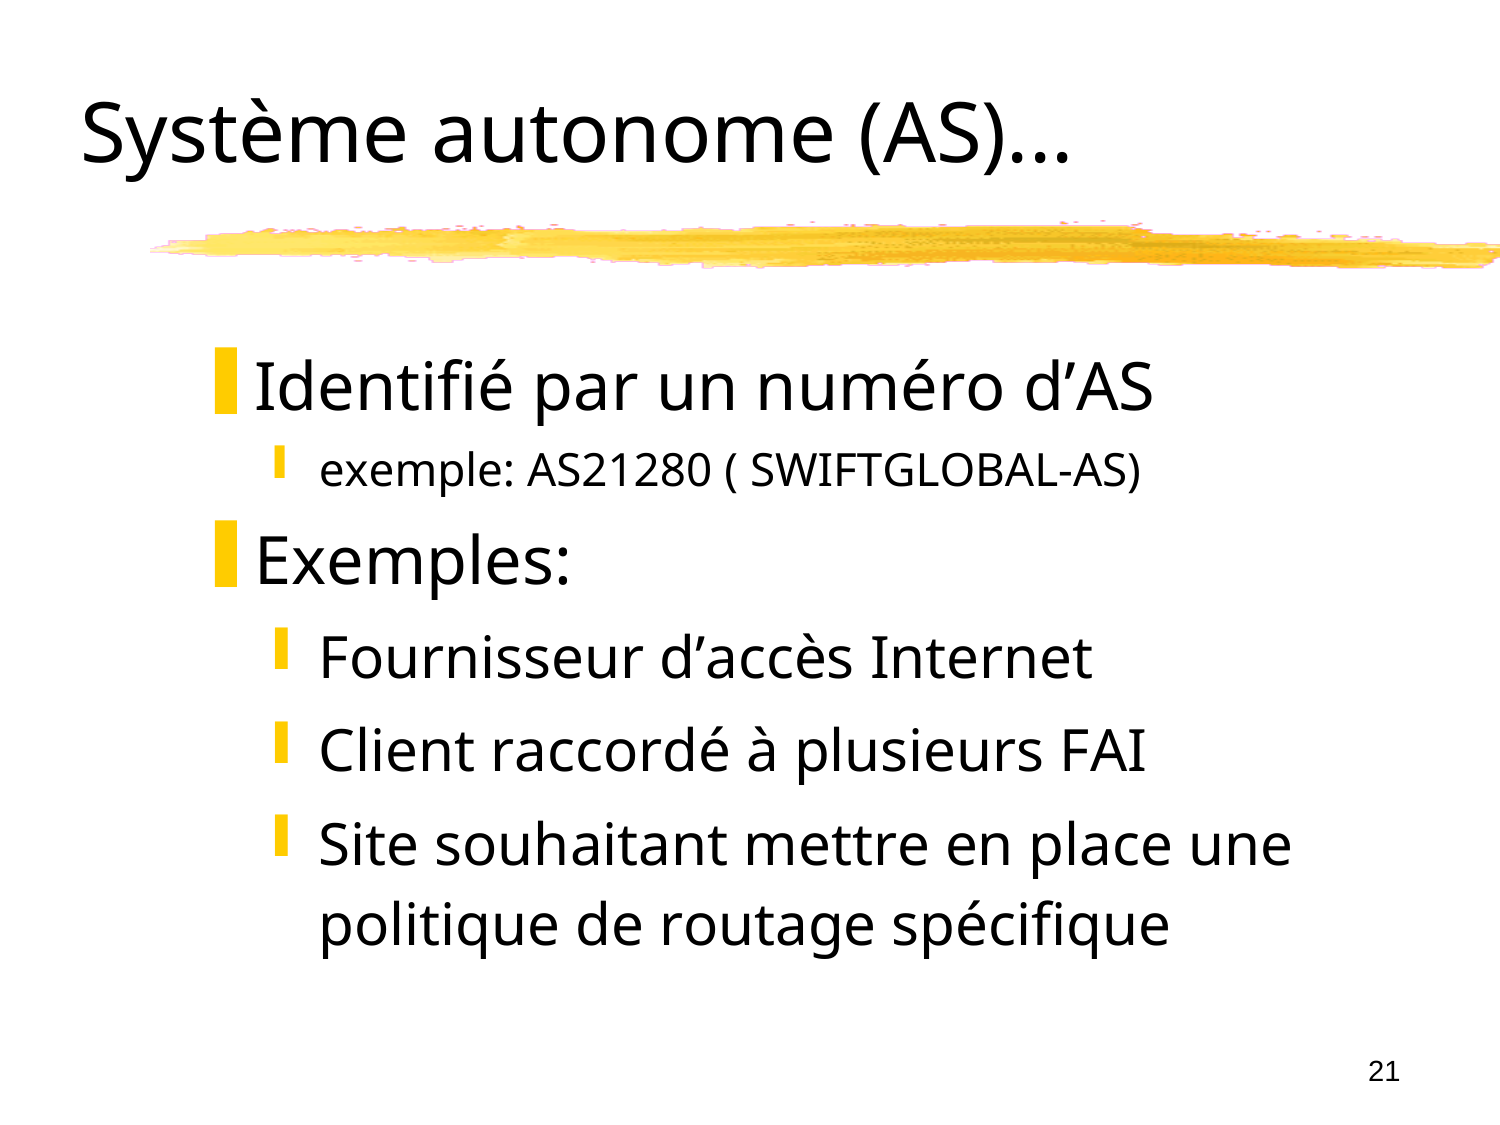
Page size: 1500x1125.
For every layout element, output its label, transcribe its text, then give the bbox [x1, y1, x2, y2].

picture [150, 215, 1500, 279]
title Système autonome (AS)... [66, 37, 1342, 226]
list Identifié par un numéro d’AS exemple: AS21280 ( SWIFTGLOBAL-AS)‏ Exemples: Fournisseur d’accès Internet Client raccordé à plusieurs FAI Site souhaitant mettre en place une politique de routage spécifique [74, 309, 1417, 995]
